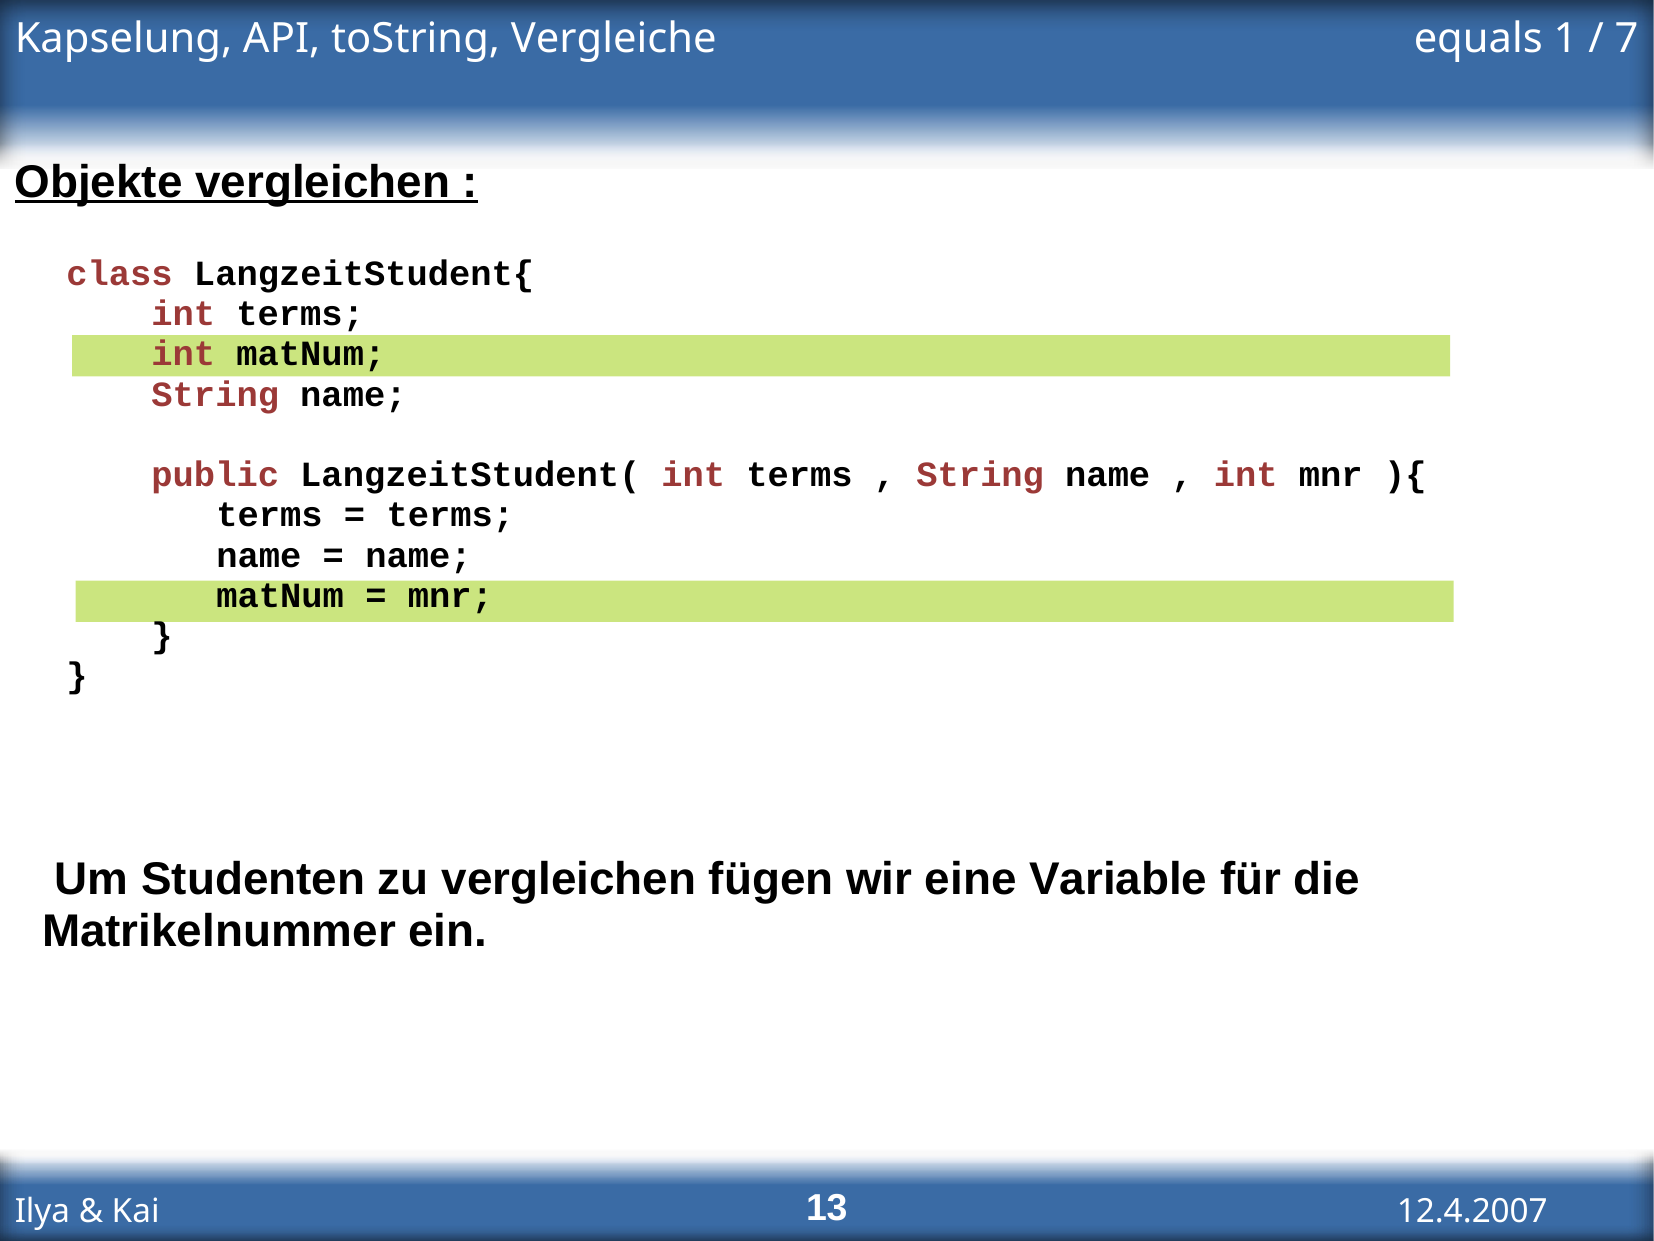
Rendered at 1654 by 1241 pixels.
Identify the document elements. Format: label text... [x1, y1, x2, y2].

text_box equals 1 / 7 [1226, 0, 1654, 73]
text_box Um Studenten zu vergleichen fügen wir eine Variable für die Matrikelnummer ein. [27, 845, 1626, 964]
picture [0, 1149, 1654, 1241]
text_box Objekte vergleichen : [0, 148, 1654, 216]
picture [0, 0, 1654, 148]
text_box class LangzeitStudent{ int terms; int matNum; String name; public LangzeitStudent( int terms , String name , int mnr ){ terms = terms; name = name; matNum = mnr; } } [51, 247, 1654, 707]
